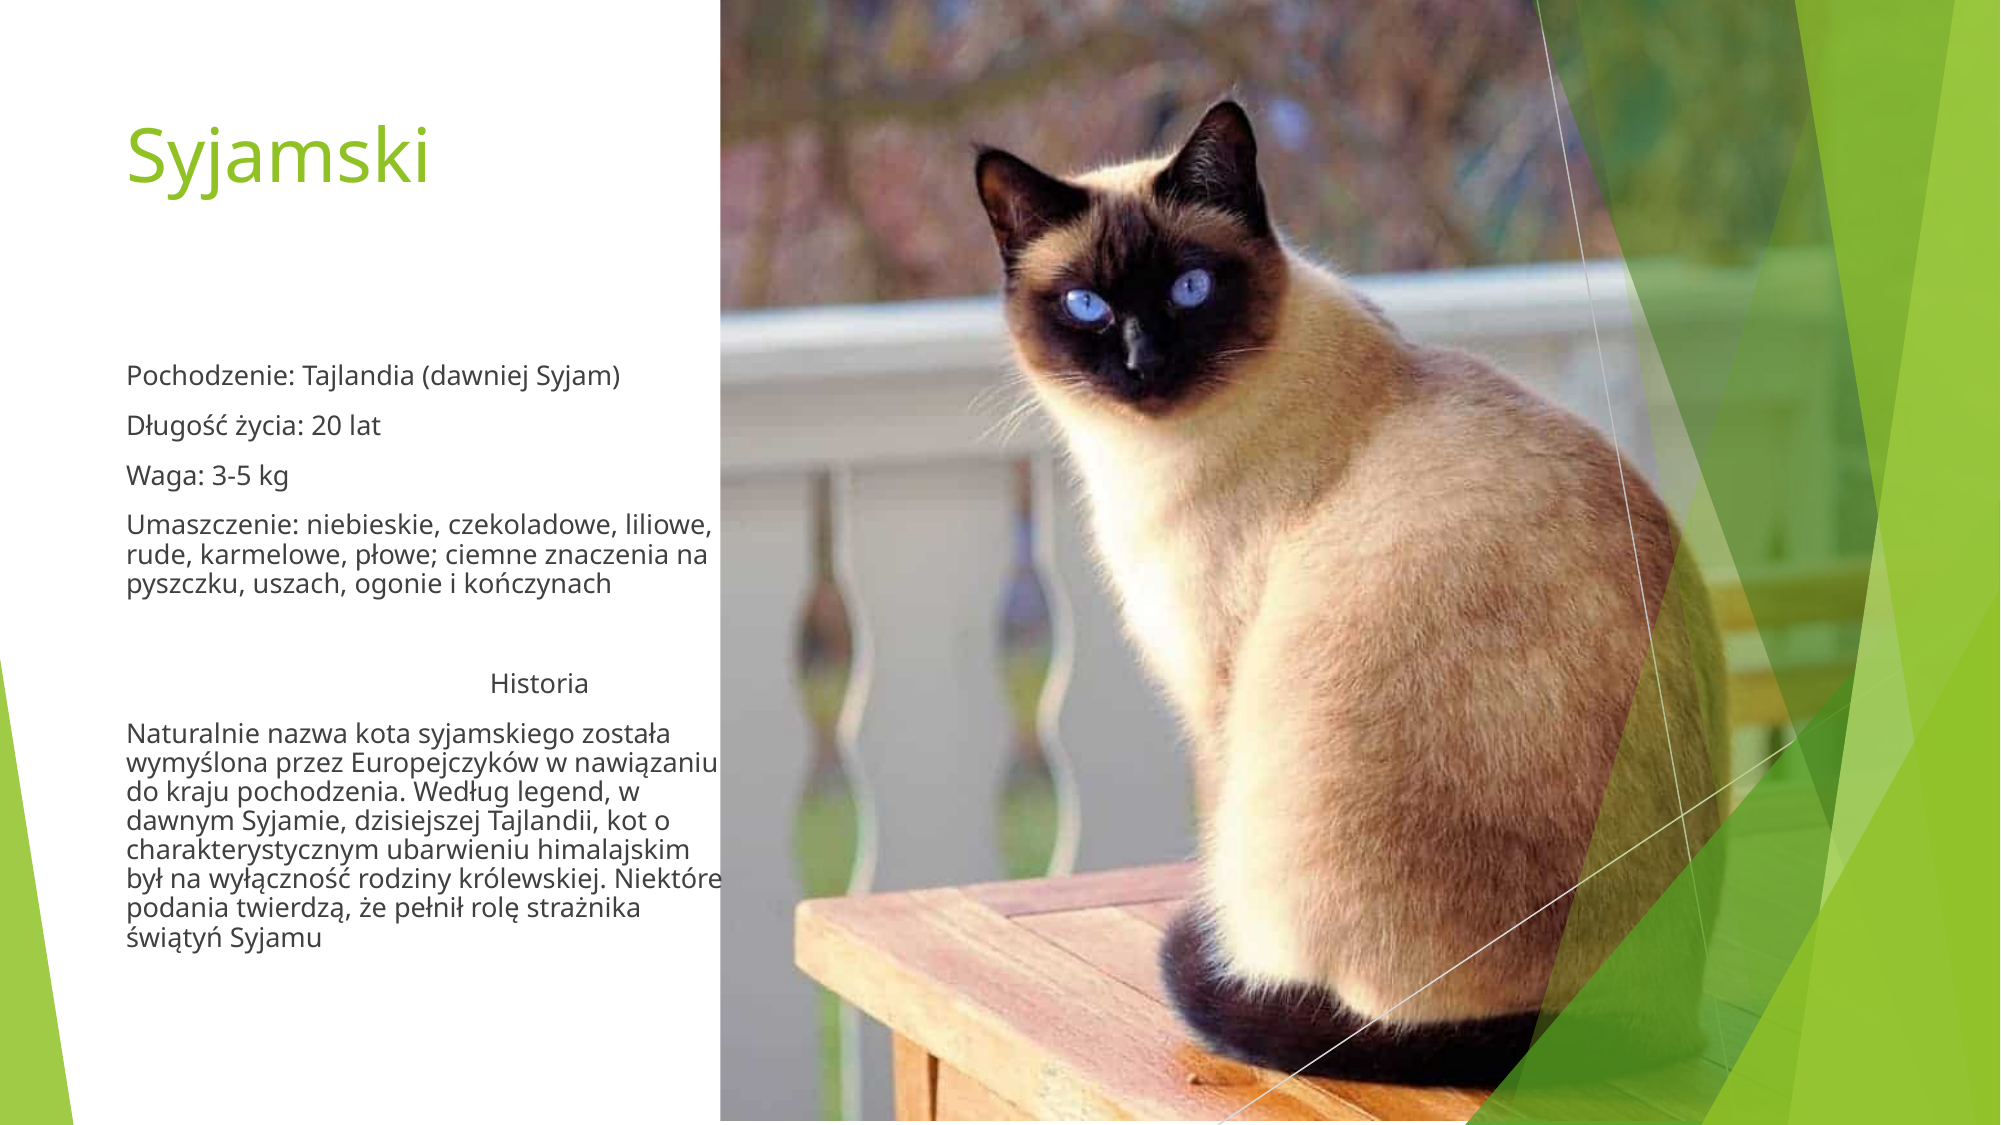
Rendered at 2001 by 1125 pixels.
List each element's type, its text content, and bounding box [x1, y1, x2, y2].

title Syjamski [111, 99, 743, 317]
picture [1547, 46, 1674, 635]
list Pochodzenie: Tajlandia (dawniej Syjam) Długość życia: 20 lat Waga: 3-5 kg Umaszczenie: niebieskie, czekoladowe, liliowe, rude, karmelowe, płowe; ciemne znaczenia na pyszczku, uszach, ogonie i kończynach Historia Naturalnie nazwa kota syjamskiego została wymyślona przez Europejczyków w nawiązaniu do kraju pochodzenia. Według legend, w dawnym Syjamie, dzisiejszej Tajlandii, kot o charakterystycznym ubarwieniu himalajskim był na wyłączność rodziny królewskiej. Niektóre podania twierdzą, że pełnił rolę strażnika świątyń Syjamu [111, 354, 743, 992]
picture [1227, 888, 1576, 1121]
picture [720, 0, 1650, 1121]
text_box [1465, 0, 2000, 1125]
